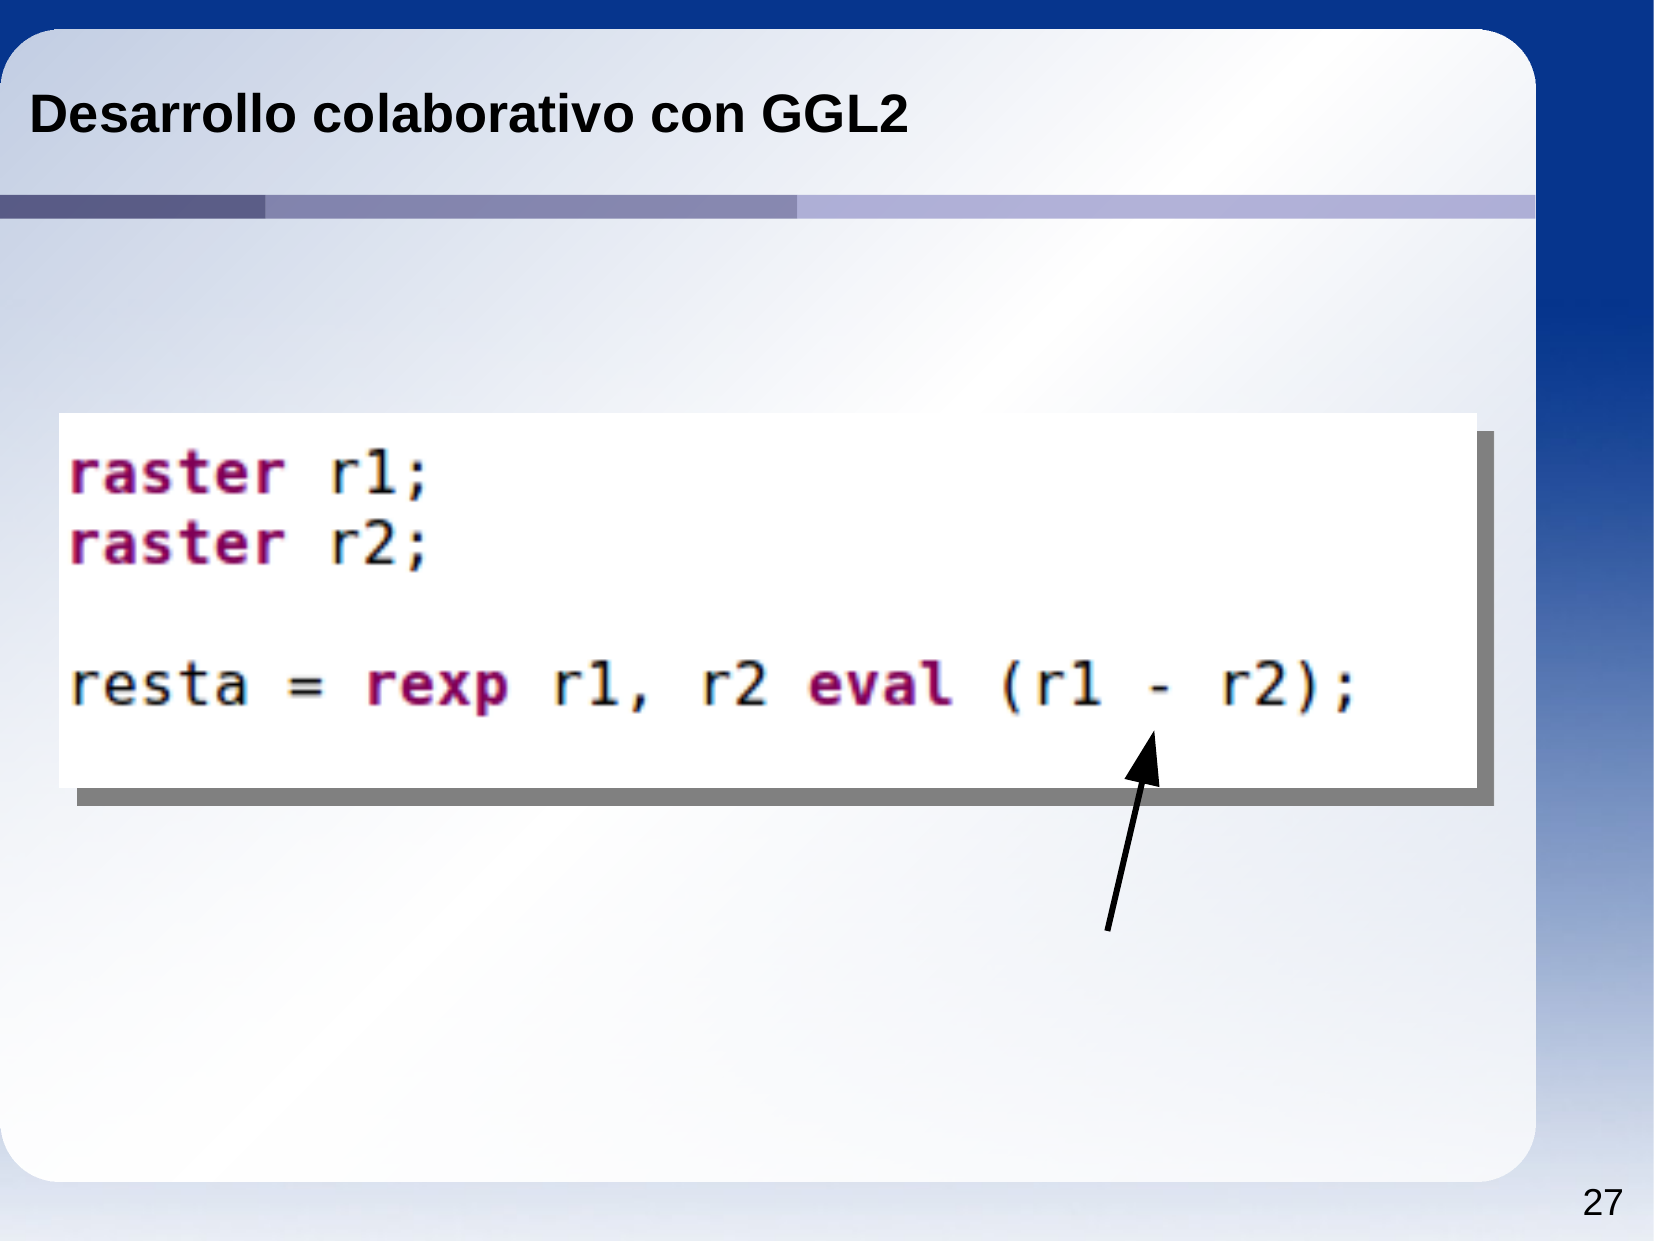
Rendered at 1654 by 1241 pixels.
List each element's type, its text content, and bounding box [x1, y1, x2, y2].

picture [1145, 784, 1159, 788]
picture [0, 0, 1654, 1241]
title Desarrollo colaborativo con GGL2 [29, 49, 1506, 178]
picture [59, 413, 1477, 788]
